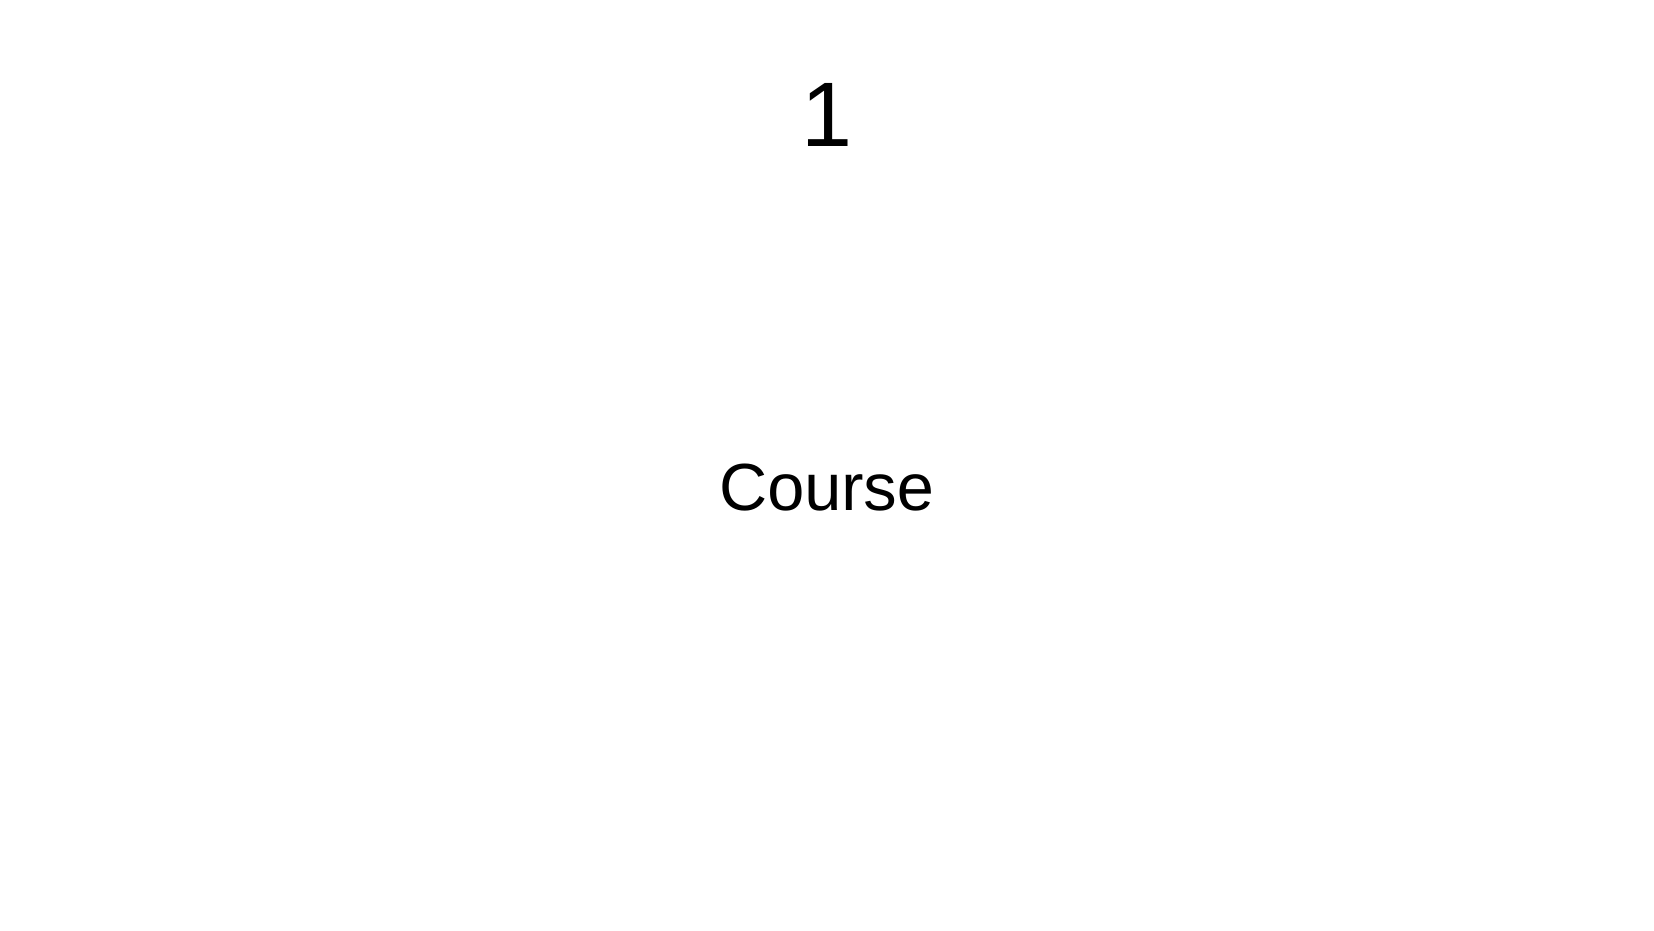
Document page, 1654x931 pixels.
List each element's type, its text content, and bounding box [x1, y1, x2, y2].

title 1 [82, 37, 1571, 193]
subtitle Course [82, 217, 1571, 758]
